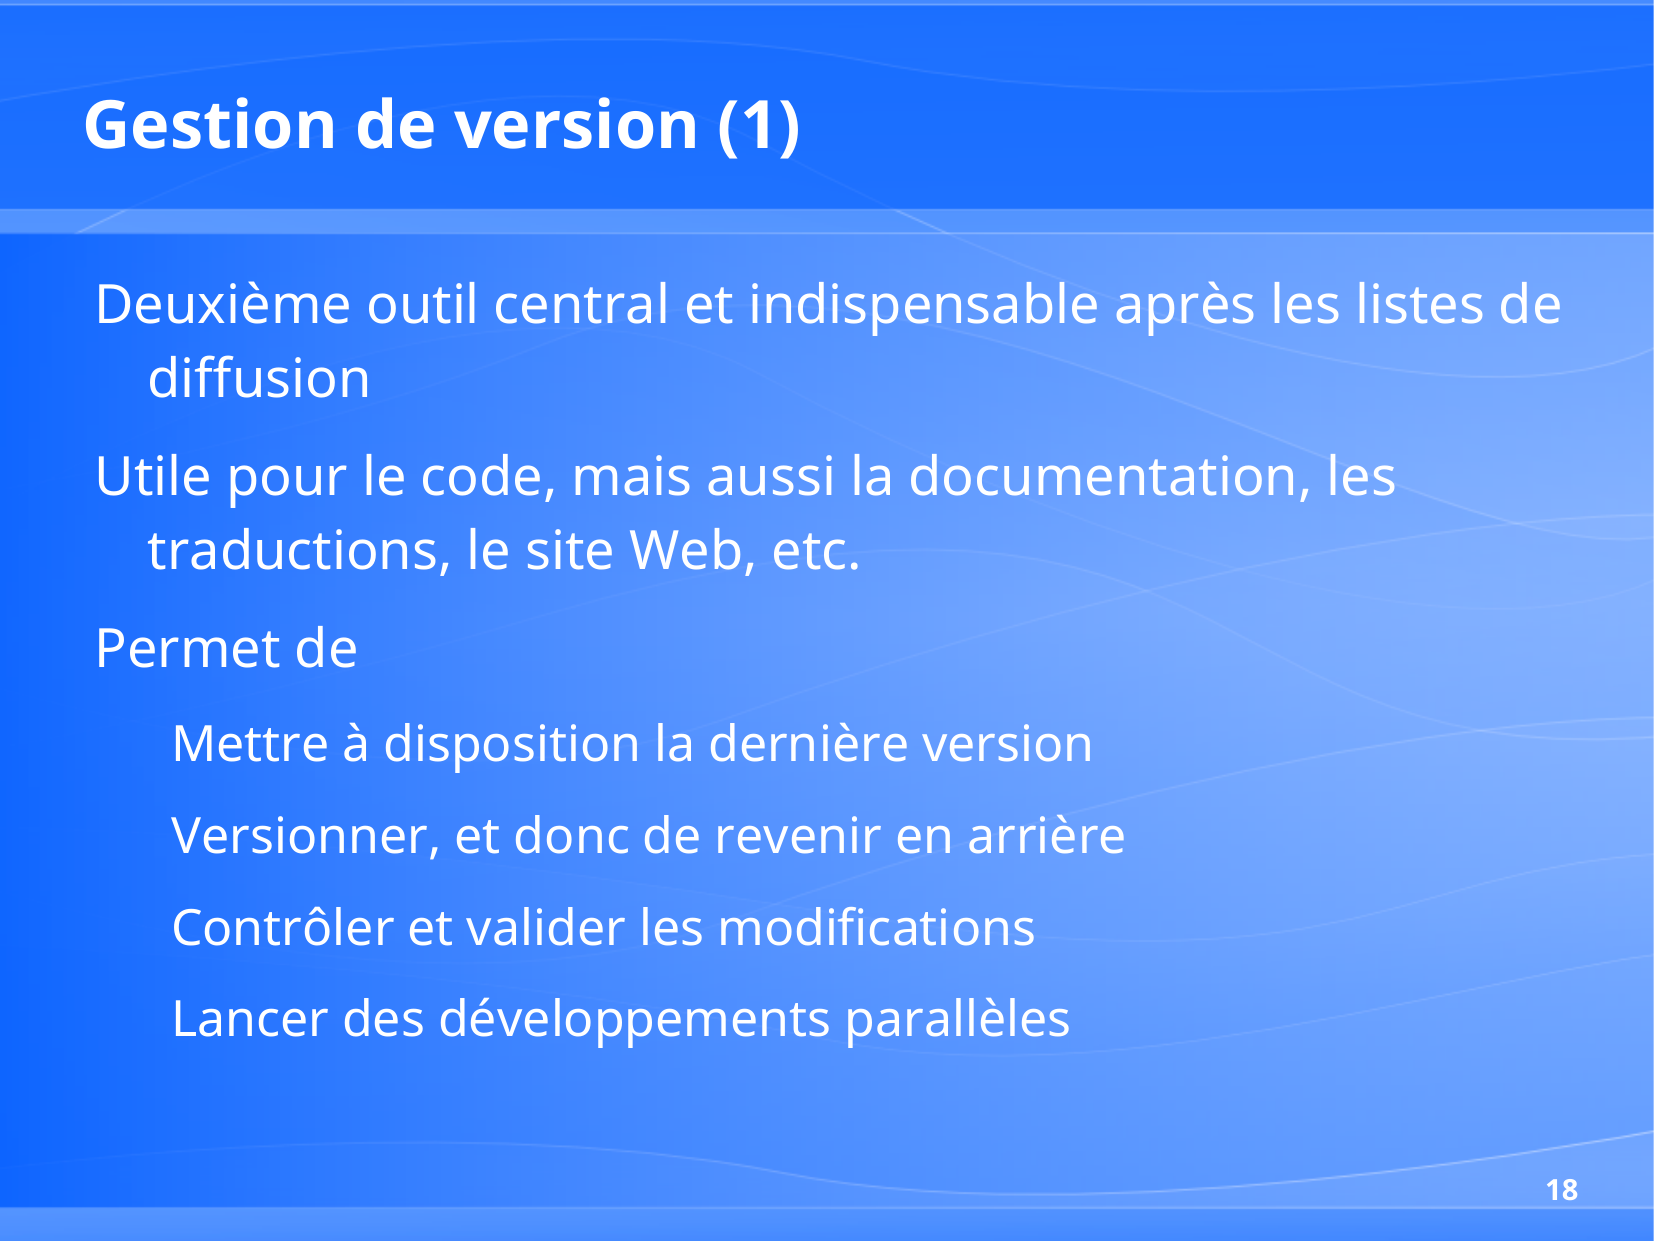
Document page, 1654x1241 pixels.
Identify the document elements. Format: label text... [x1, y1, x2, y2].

picture [0, 0, 1654, 1241]
list Deuxième outil central et indispensable après les listes de diffusion Utile pour le code, mais aussi la documentation, les traductions, le site Web, etc. Permet de Mettre à disposition la dernière version Versionner, et donc de revenir en arrière Contrôler et valider les modifications Lancer des développements parallèles [76, 265, 1565, 1083]
title Gestion de version (1) [23, 15, 1625, 229]
